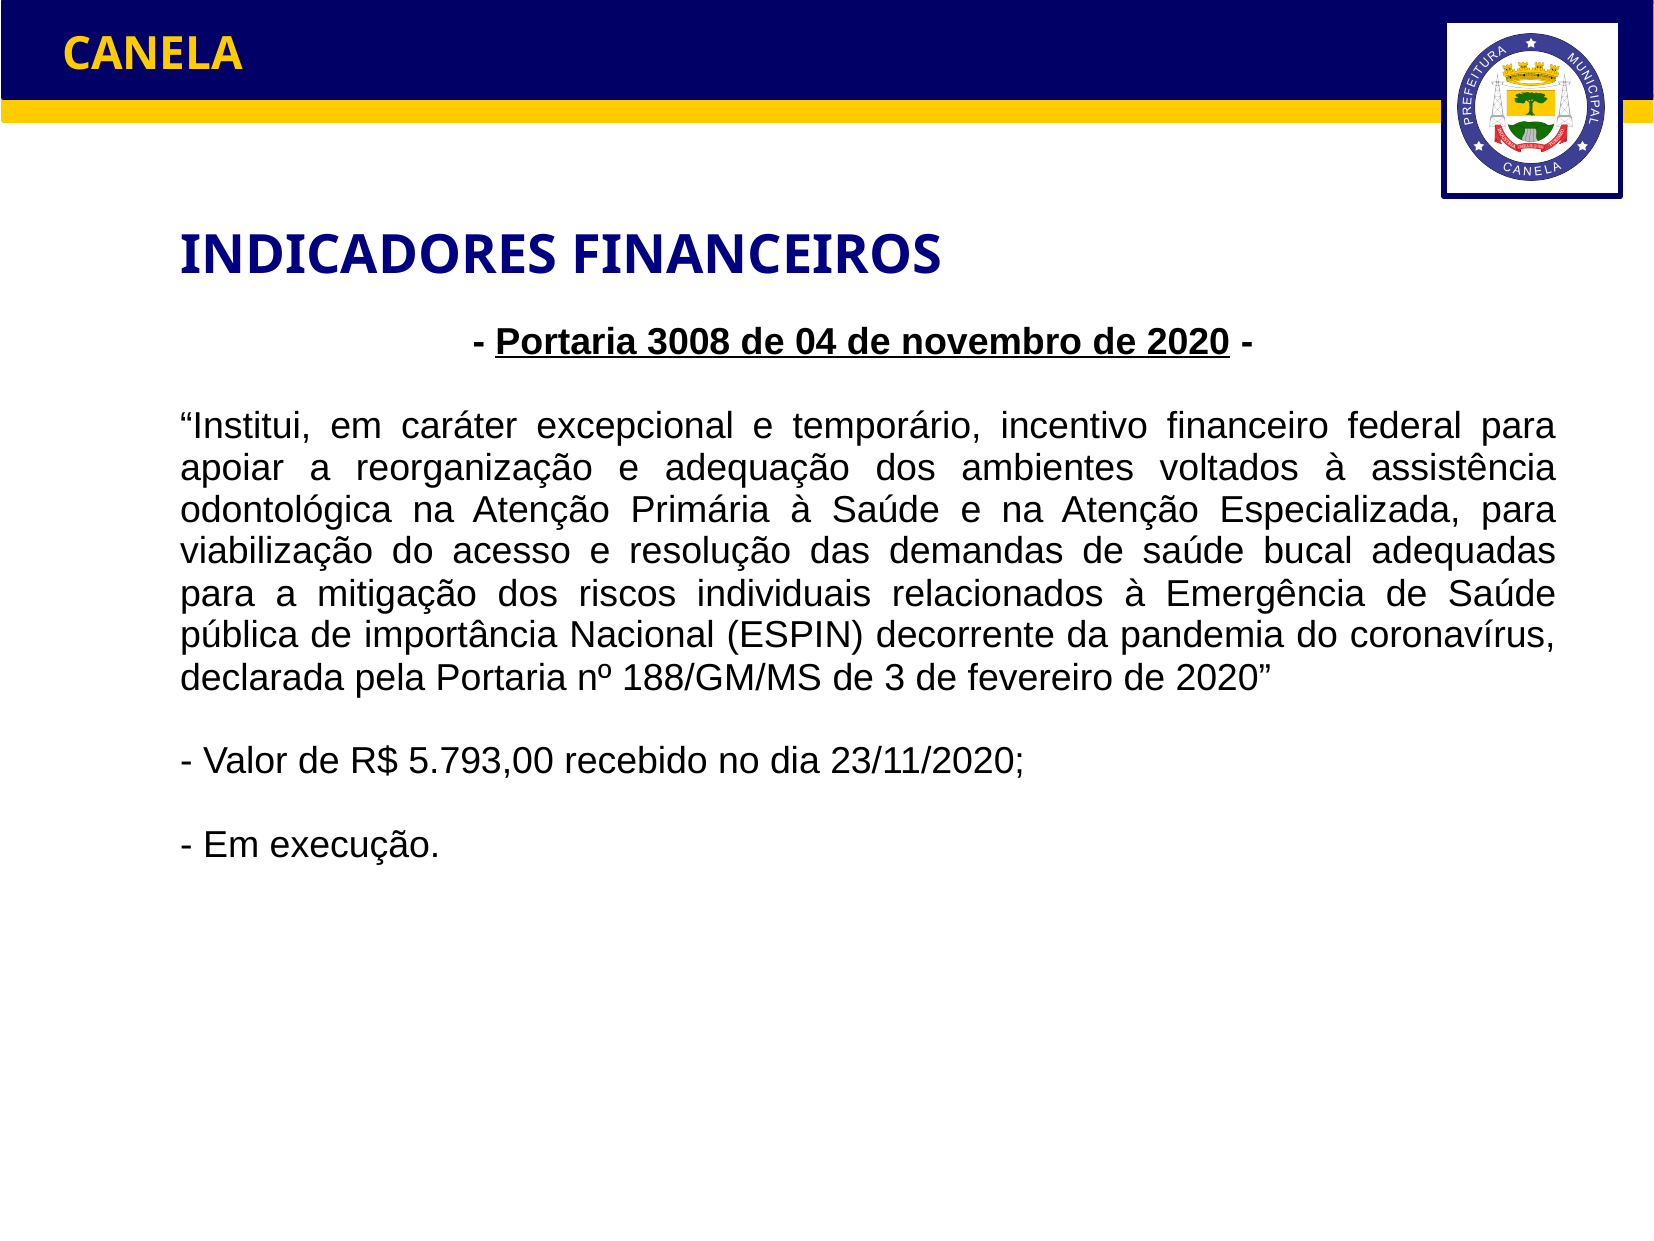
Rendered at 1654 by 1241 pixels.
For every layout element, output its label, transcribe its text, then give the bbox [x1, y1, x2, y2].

text_box INDICADORES FINANCEIROS [165, 208, 1441, 312]
text_box CANELA [47, 13, 853, 93]
text_box [3, 0, 1654, 197]
text_box - Portaria 3008 de 04 de novembro de 2020 - “Institui, em caráter excepcional e temporário, incentivo financeiro federal para apoiar a reorganização e adequação dos ambientes voltados à assistência odontológica na Atenção Primária à Saúde e na Atenção Especializada, para viabilização do acesso e resolução das demandas de saúde bucal adequadas para a mitigação dos riscos individuais relacionados à Emergência de Saúde pública de importância Nacional (ESPIN) decorrente da pandemia do coronavírus, declarada pela Portaria nº 188/GM/MS de 3 de fevereiro de 2020” - Valor de R$ 5.793,00 recebido no dia 23/11/2020; - Em execução. [165, 312, 1571, 1042]
picture [1457, 33, 1605, 181]
